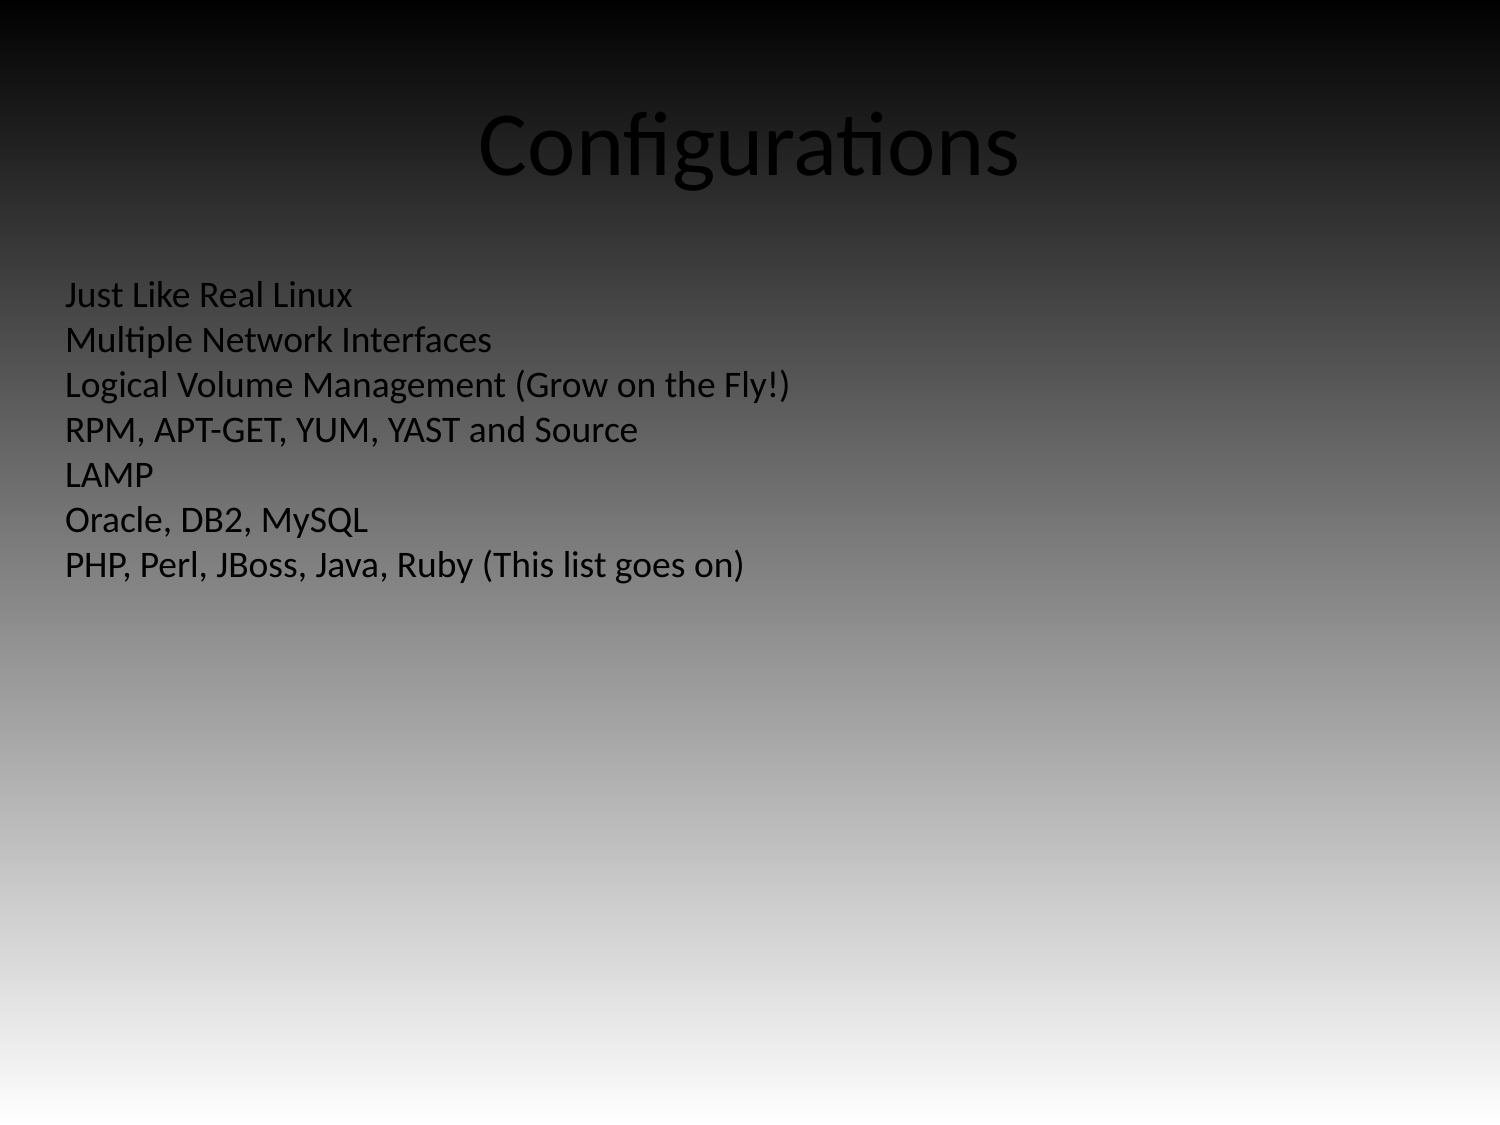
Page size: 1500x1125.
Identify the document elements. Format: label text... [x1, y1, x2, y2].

title Configurations [75, 45, 1425, 233]
list Just Like Real Linux Multiple Network Interfaces Logical Volume Management (Grow on the Fly!) RPM, APT-GET, YUM, YAST and Source LAMP Oracle, DB2, MySQL PHP, Perl, JBoss, Java, Ruby (This list goes on) [50, 262, 1450, 1005]
